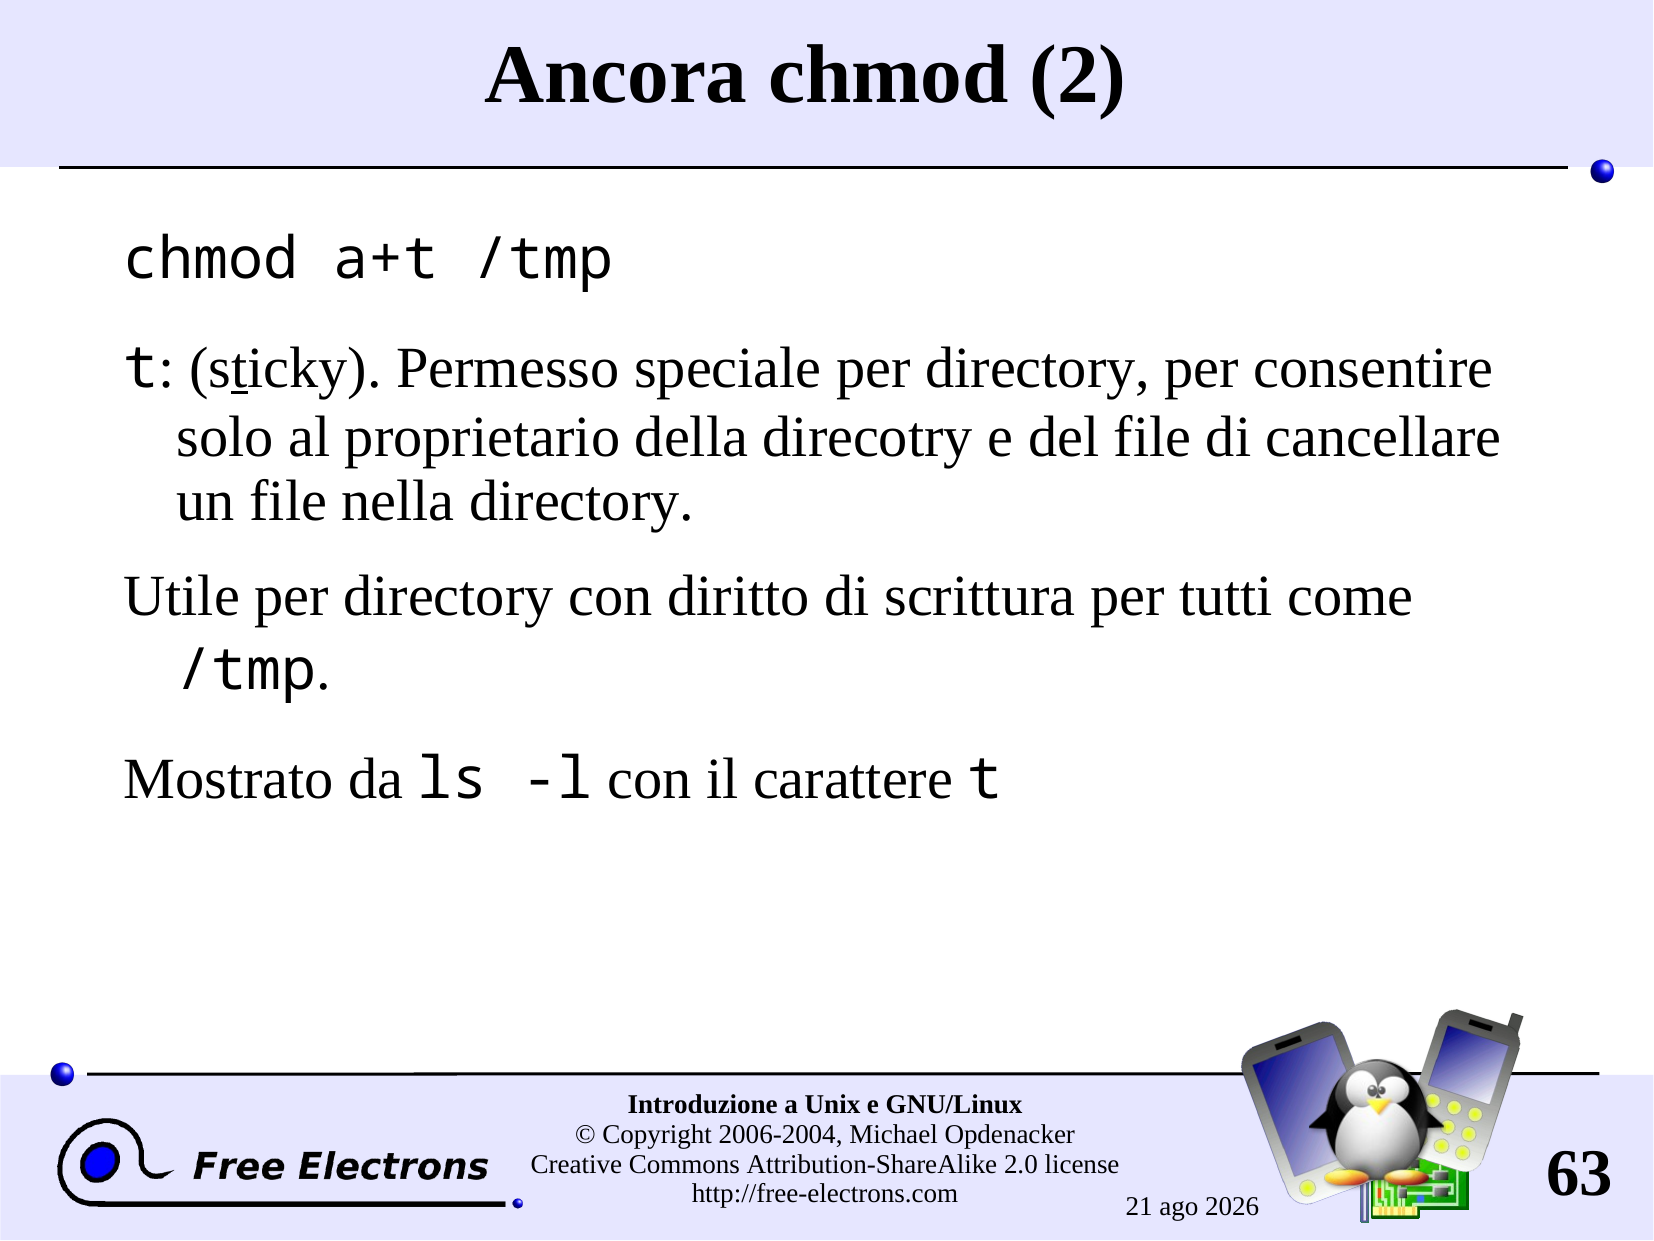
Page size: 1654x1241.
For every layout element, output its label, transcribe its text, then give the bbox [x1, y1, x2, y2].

picture [50, 1107, 527, 1216]
picture [1231, 1007, 1538, 1241]
title Ancora chmod (2) [60, 12, 1551, 138]
list chmod a+t /tmp t: (sticky). Permesso speciale per directory, per consentire solo al proprietario della direcotry e del file di cancellare un file nella directory. Utile per directory con diritto di scrittura per tutti come /tmp. Mostrato da ls -l con il carattere t [105, 216, 1518, 1066]
